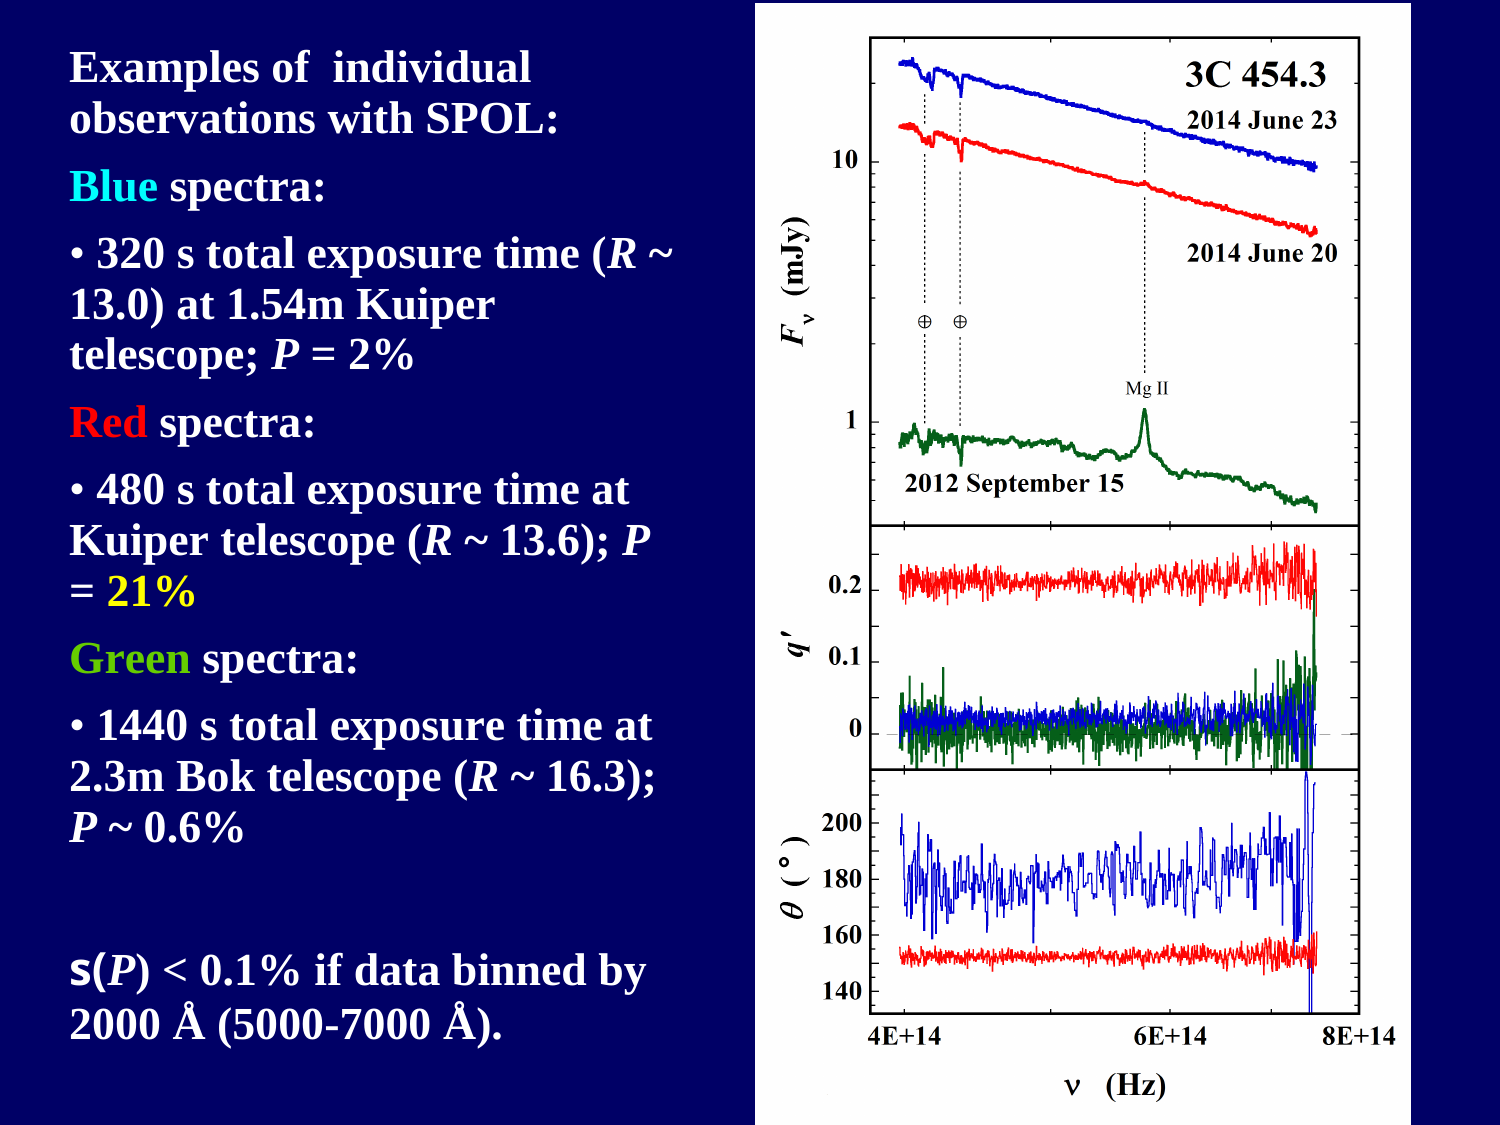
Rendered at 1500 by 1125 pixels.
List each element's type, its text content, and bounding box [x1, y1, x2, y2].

picture [755, 3, 1411, 1125]
subtitle Examples of individual observations with SPOL: Blue spectra: 320 s total exposure time (R ~ 13.0) at 1.54m Kuiper telescope; P = 2% Red spectra: 480 s total exposure time at Kuiper telescope (R ~ 13.6); P = 21% Green spectra: 1440 s total exposure time at 2.3m Bok telescope (R ~ 16.3); P ~ 0.6% s(P) < 0.1% if data binned by 2000 Å (5000-7000 Å). [69, 39, 687, 1053]
